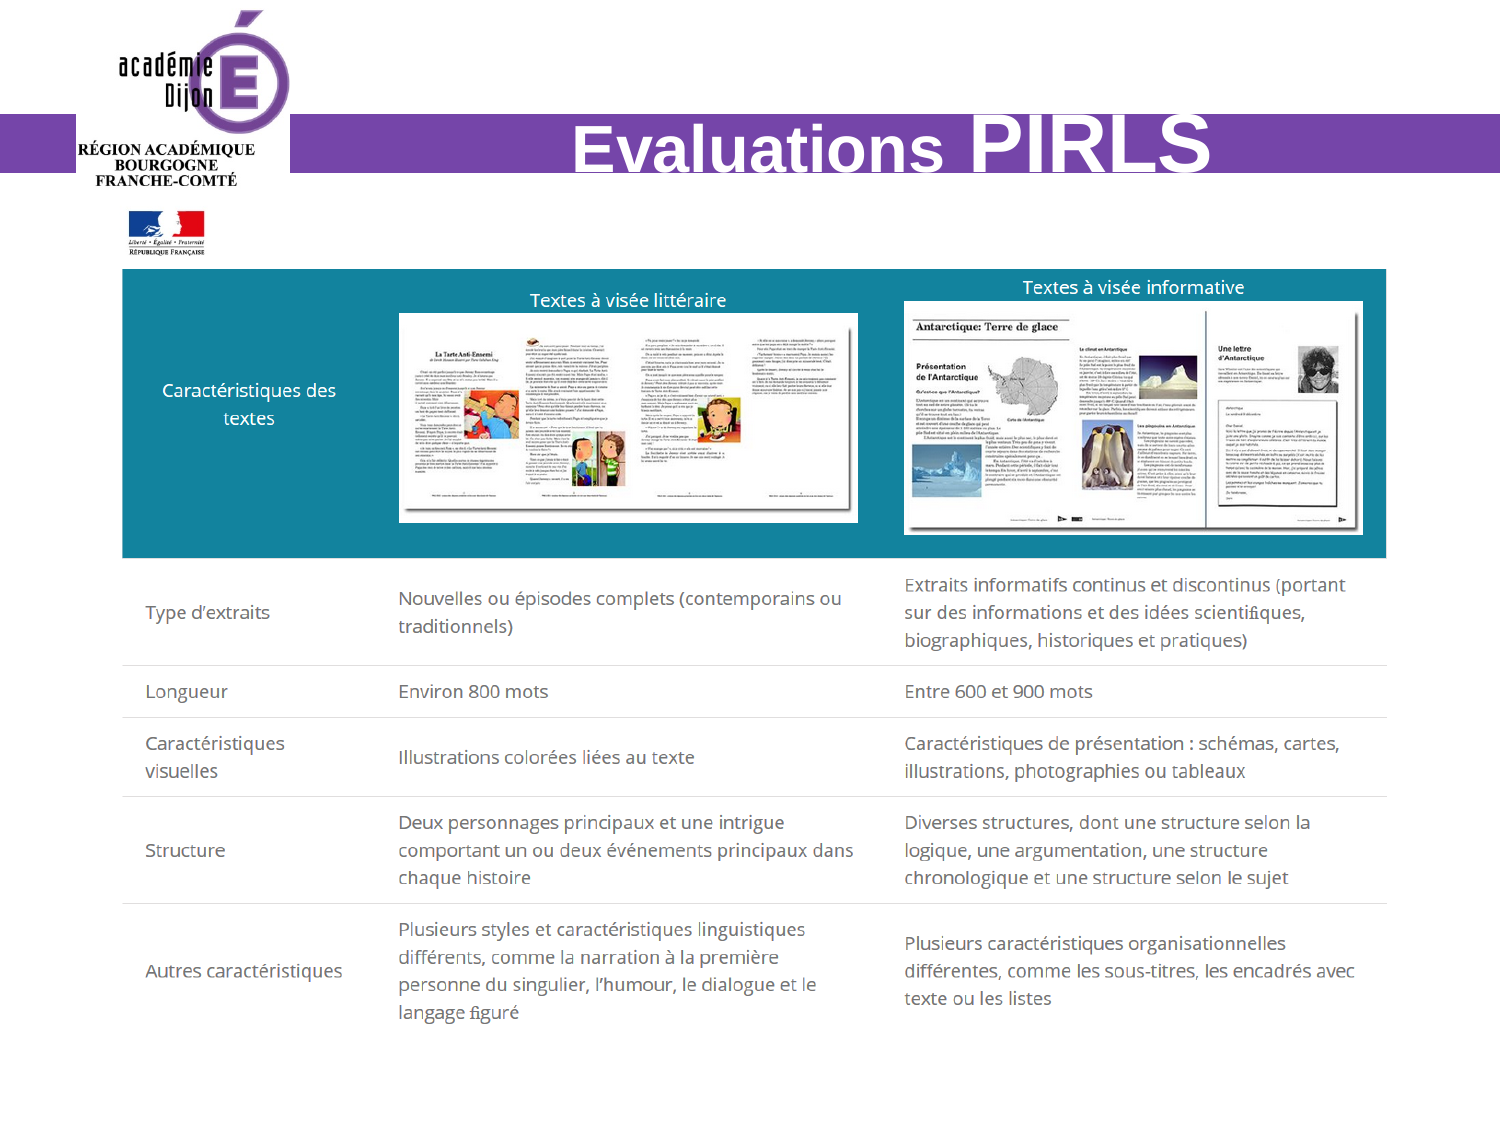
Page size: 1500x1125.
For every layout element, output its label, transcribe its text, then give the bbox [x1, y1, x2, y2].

title Evaluations PIRLS [360, 45, 1426, 233]
picture [71, 269, 1445, 1033]
picture [76, 8, 290, 256]
